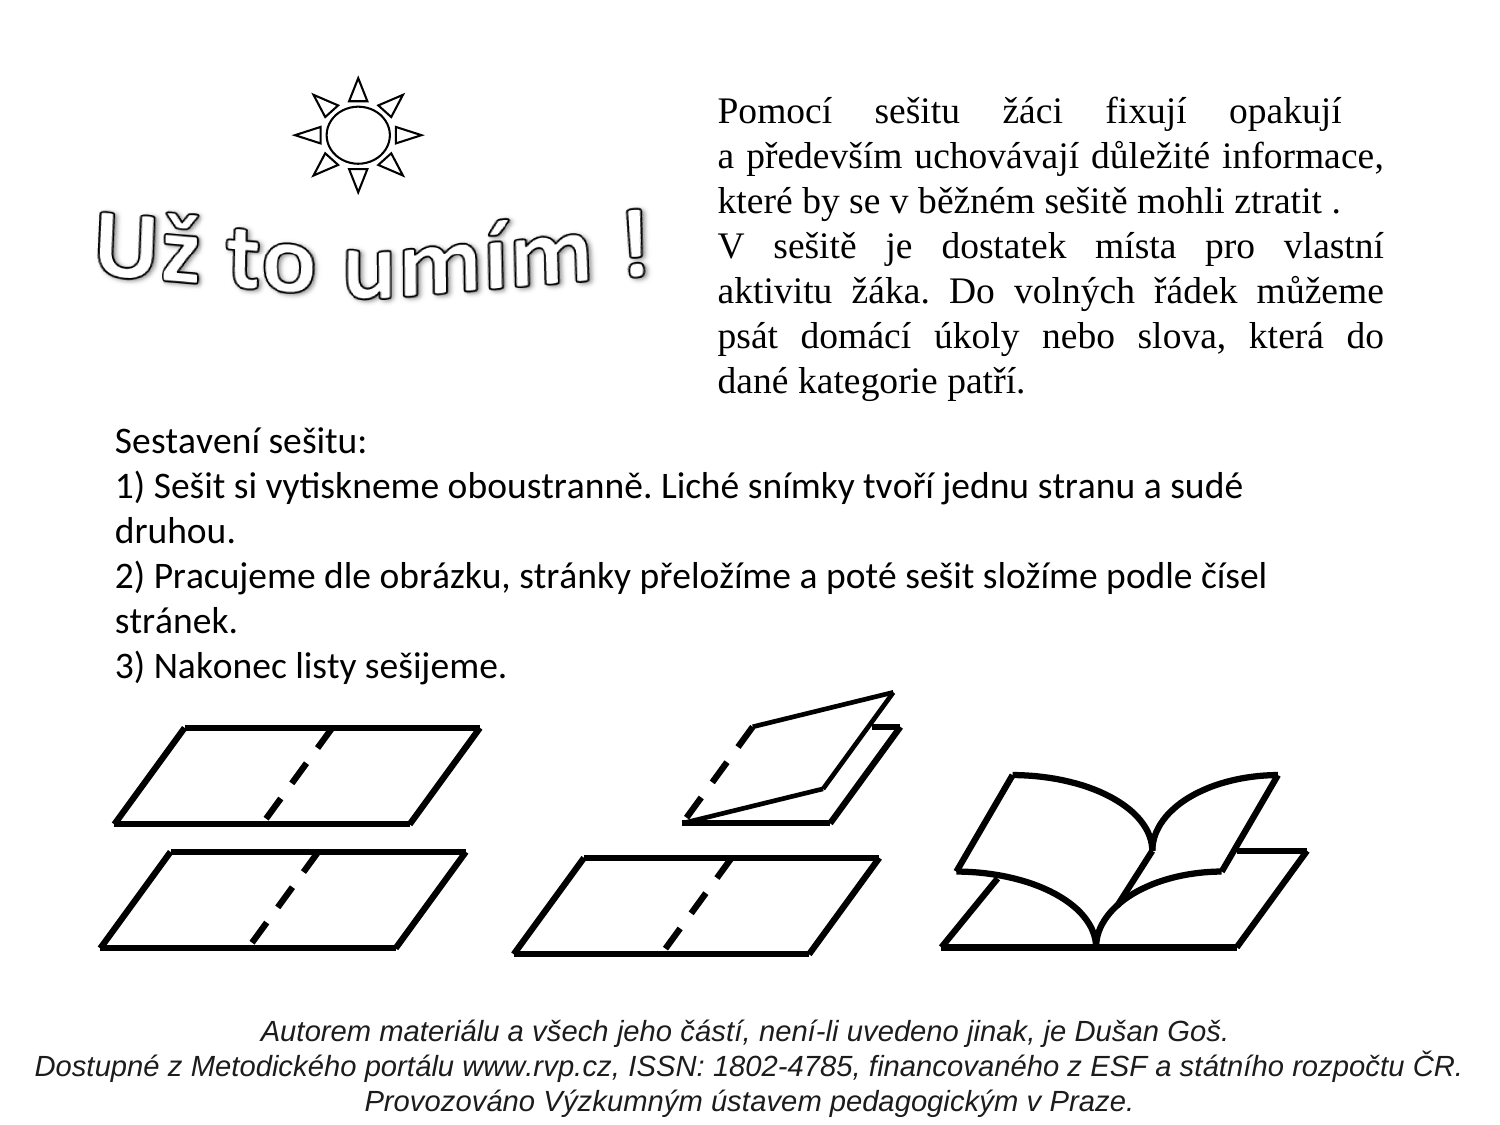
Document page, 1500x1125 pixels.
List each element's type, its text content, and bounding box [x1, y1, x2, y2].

text_box Sestavení sešitu: Sešit si vytiskneme oboustranně. Liché snímky tvoří jednu stranu a sudé druhou. Pracujeme dle obrázku, stránky přeložíme a poté sešit složíme podle čísel stránek. Nakonec listy sešijeme. [100, 408, 1388, 695]
text_box [395, 126, 422, 144]
text_box [326, 106, 390, 164]
picture [88, 200, 658, 310]
text_box [378, 94, 403, 118]
text_box [295, 126, 321, 144]
text_box [313, 153, 339, 176]
text_box [378, 153, 403, 176]
text_box Autorem materiálu a všech jeho částí, není-li uvedeno jinak, je Dušan Goš. Dostupné z Metodického portálu www.rvp.cz, ISSN: 1802-4785, financovaného z ESF a státního rozpočtu ČR. Provozováno Výzkumným ústavem pedagogickým v Praze. [0, 1034, 1500, 1095]
text_box [313, 94, 339, 118]
text_box Pomocí sešitu žáci fixují opakují a především uchovávají důležité informace, které by se v běžném sešitě mohli ztratit . V sešitě je dostatek místa pro vlastní aktivitu žáka. Do volných řádek můžeme psát domácí úkoly nebo slova, která do dané kategorie patří. [702, 78, 1400, 409]
text_box [349, 169, 368, 193]
text_box [349, 78, 368, 102]
